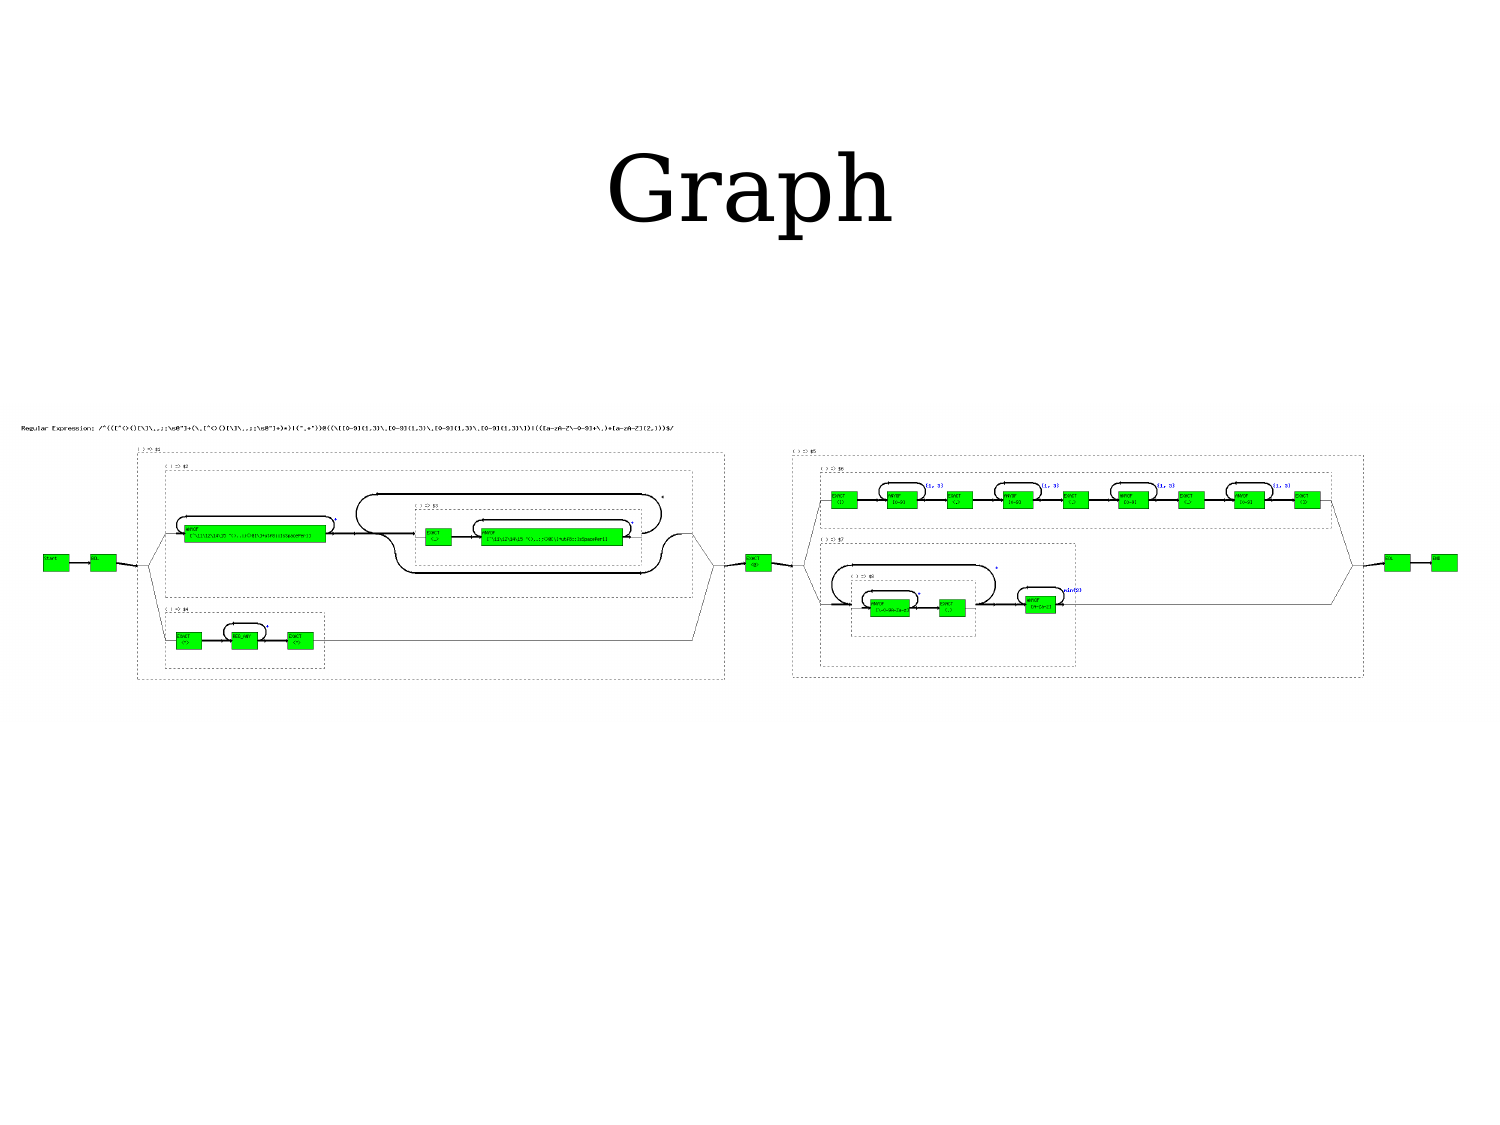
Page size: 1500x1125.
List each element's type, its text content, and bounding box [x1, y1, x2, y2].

title Graph [112, 99, 1388, 288]
picture [0, 403, 1500, 722]
